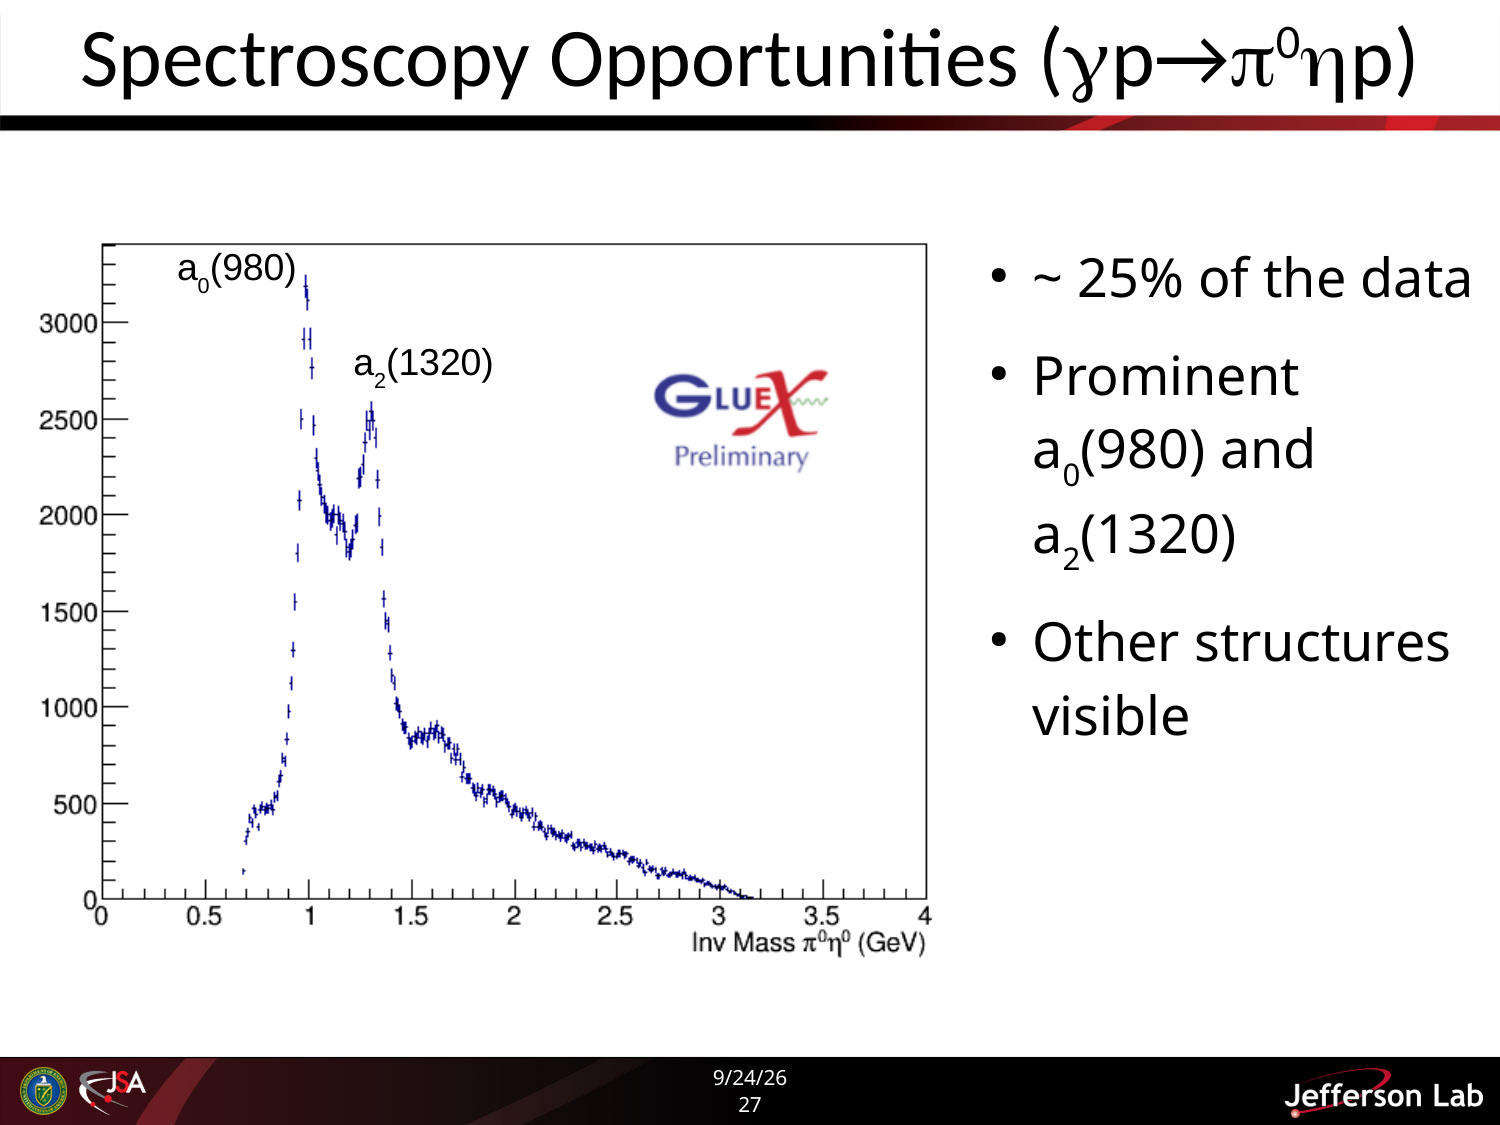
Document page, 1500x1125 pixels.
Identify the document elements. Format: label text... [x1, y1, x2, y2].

title Spectroscopy Opportunities (gp→p0hp) [75, 22, 1425, 107]
text_box 4/11/19 [575, 1048, 925, 1109]
text_box a2(1320) [338, 334, 519, 433]
list ~ 25% of the data Prominent a0(980) and a2(1320) Other structures visible [975, 142, 1486, 811]
picture [0, 0, 1500, 1125]
text_box a0(980) [162, 239, 328, 338]
